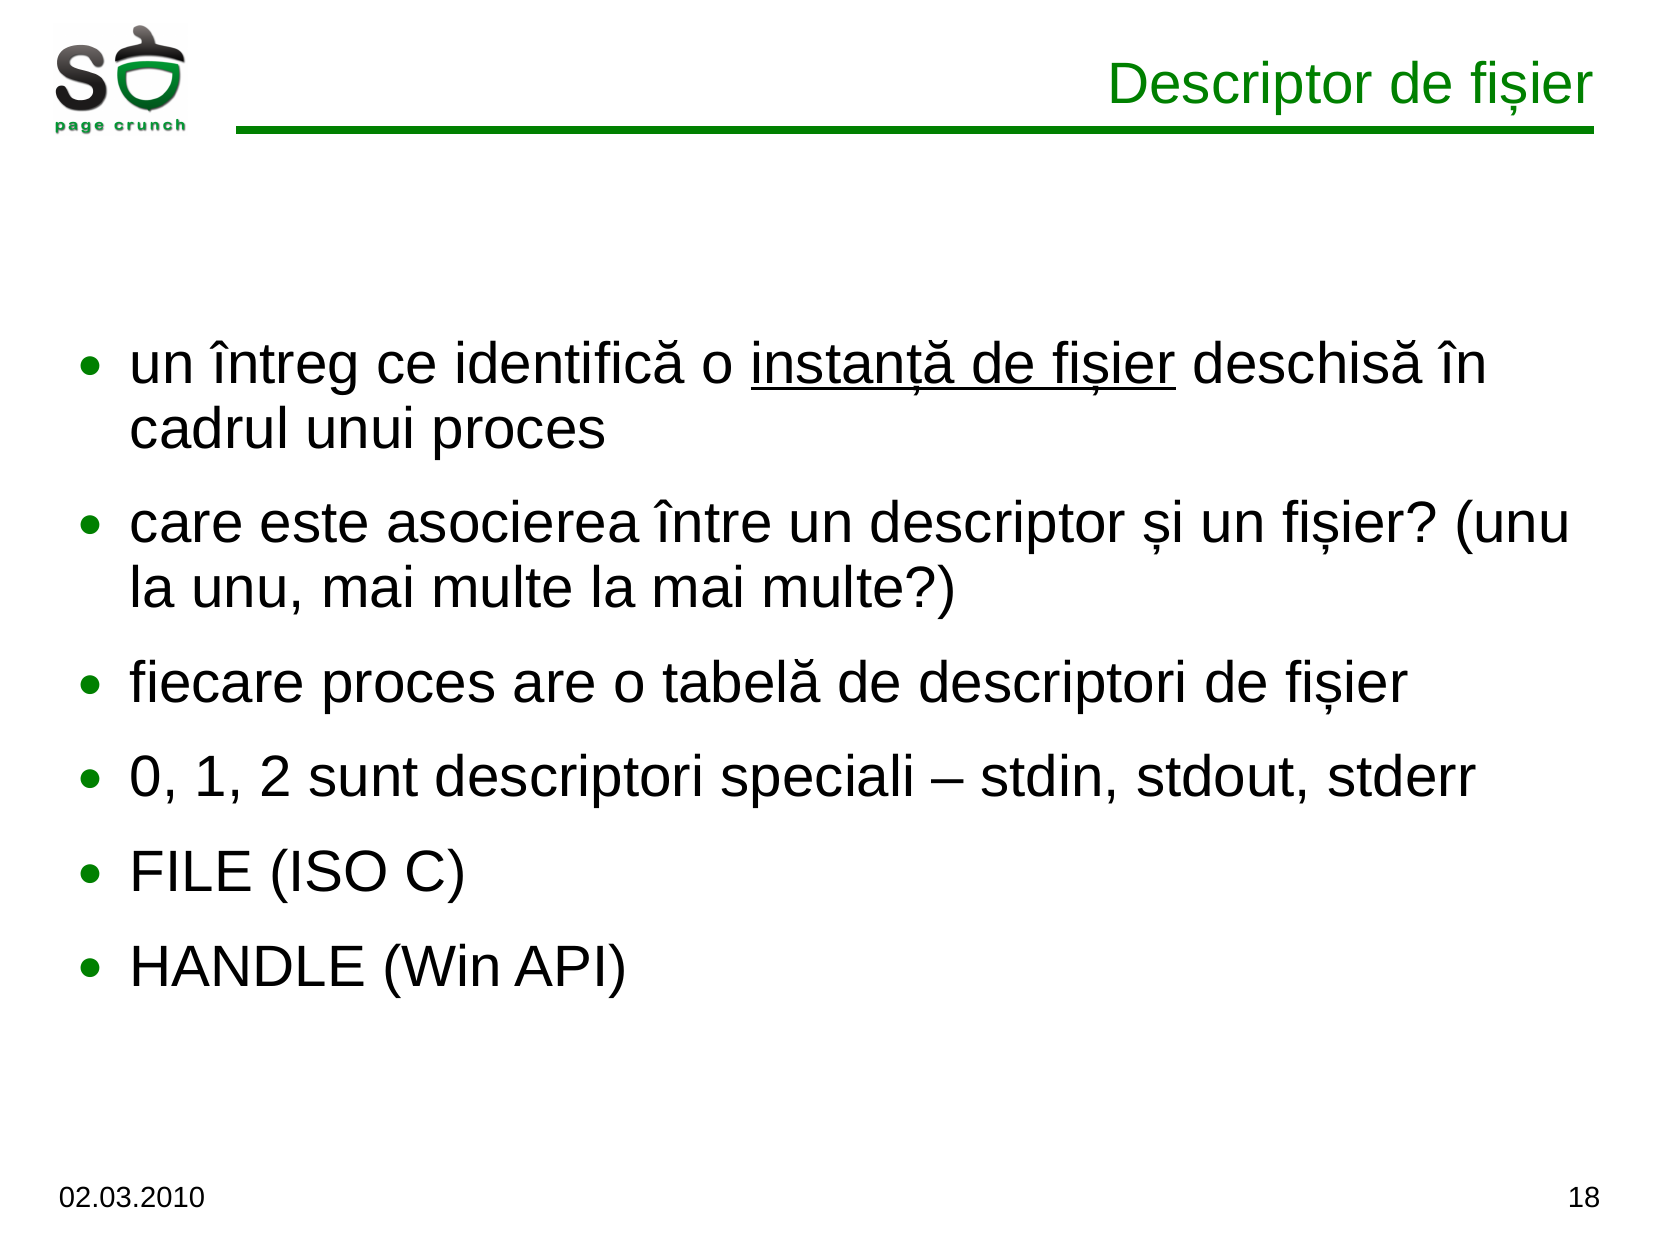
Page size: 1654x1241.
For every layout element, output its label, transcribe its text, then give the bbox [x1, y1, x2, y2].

title Descriptor de fișier [236, 49, 1595, 119]
list un întreg ce identifică o instanță de fișier deschisă în cadrul unui proces care este asocierea între un descriptor și un fișier? (unu la unu, mai multe la mai multe?) fiecare proces are o tabelă de descriptori de fișier 0, 1, 2 sunt descriptori speciali – stdin, stdout, stderr FILE (ISO C) HANDLE (Win API) [59, 177, 1595, 1152]
picture [53, 23, 188, 136]
